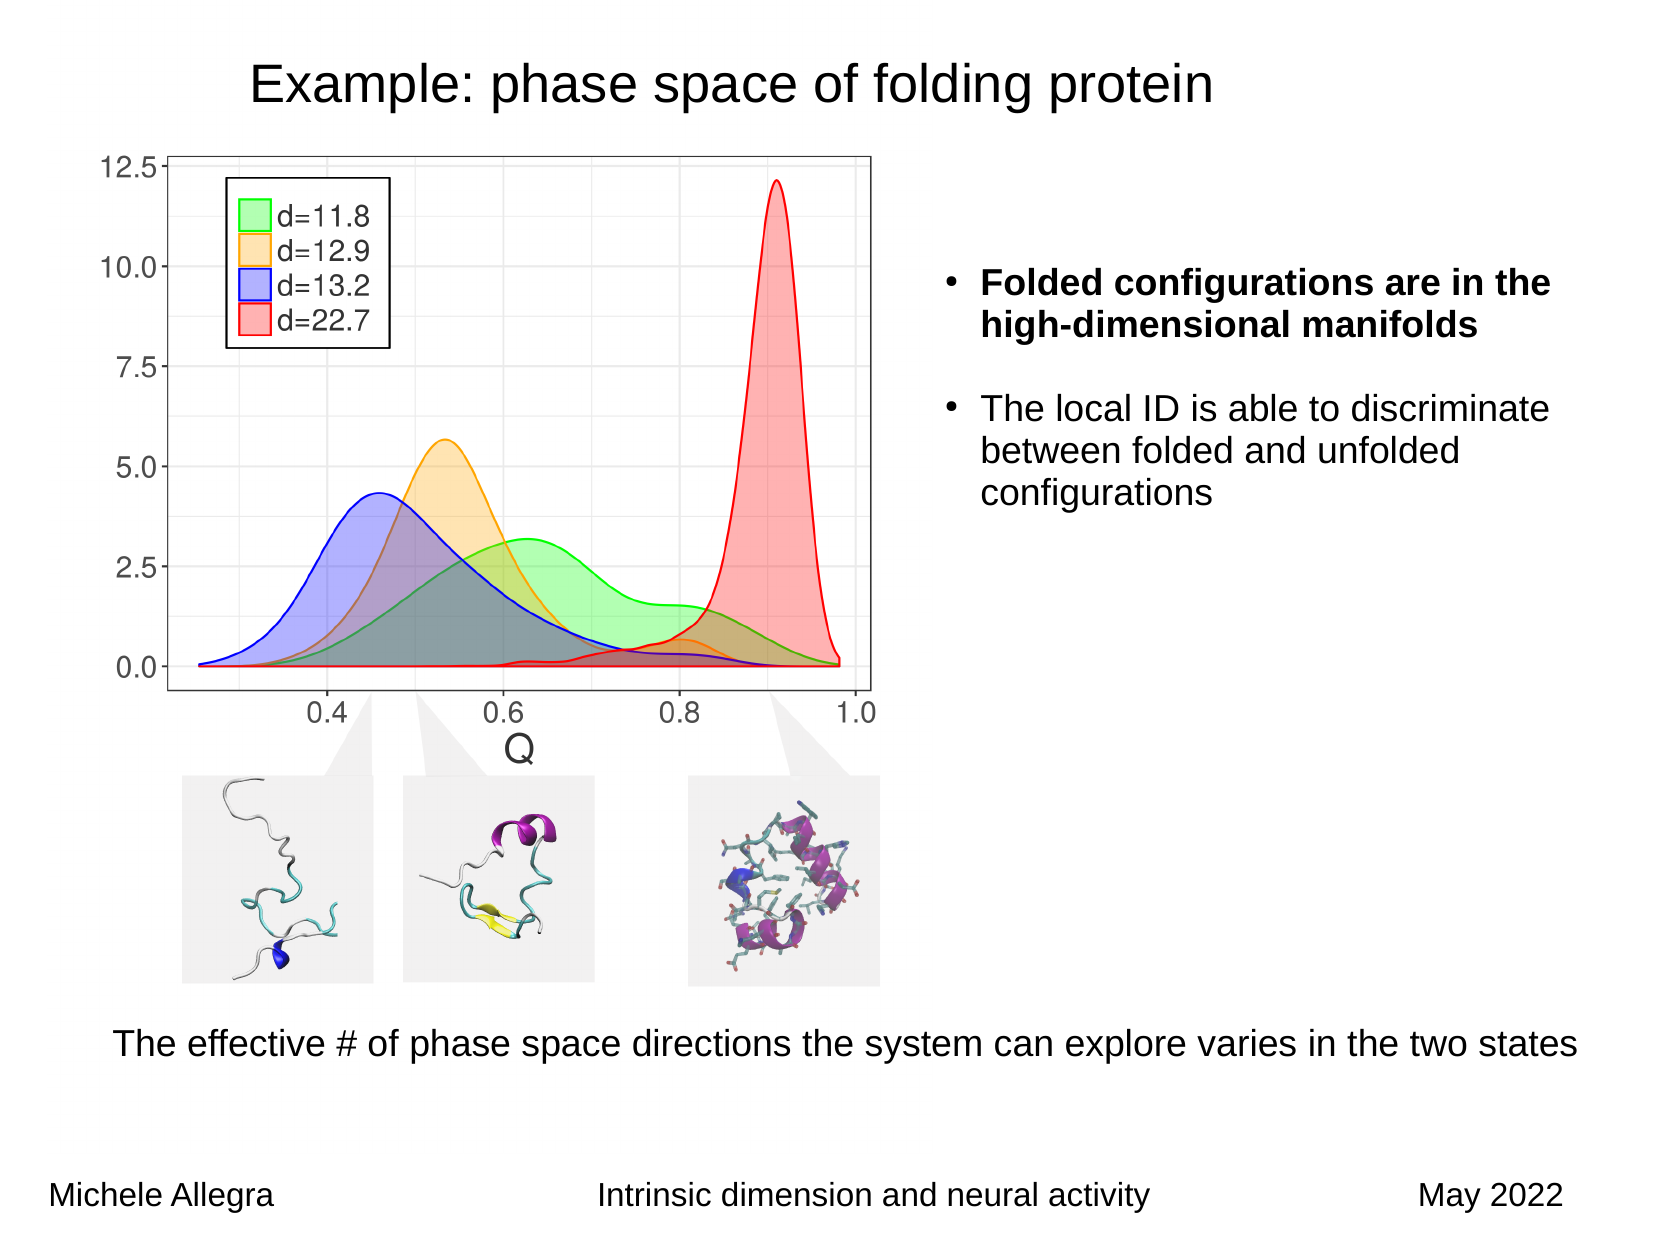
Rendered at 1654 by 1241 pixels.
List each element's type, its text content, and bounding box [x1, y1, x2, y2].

text_box The effective # of phase space directions the system can explore varies in the two states [76, 950, 1619, 1096]
text_box Michele Allegra Intrinsic dimension and neural activity May 2022 [33, 1168, 1603, 1221]
picture [47, 0, 933, 1154]
title Example: phase space of folding protein [106, 32, 1359, 136]
text_box Folded configurations are in the high-dimensional manifolds The local ID is able to discriminate between folded and unfolded configurations [944, 198, 1648, 535]
